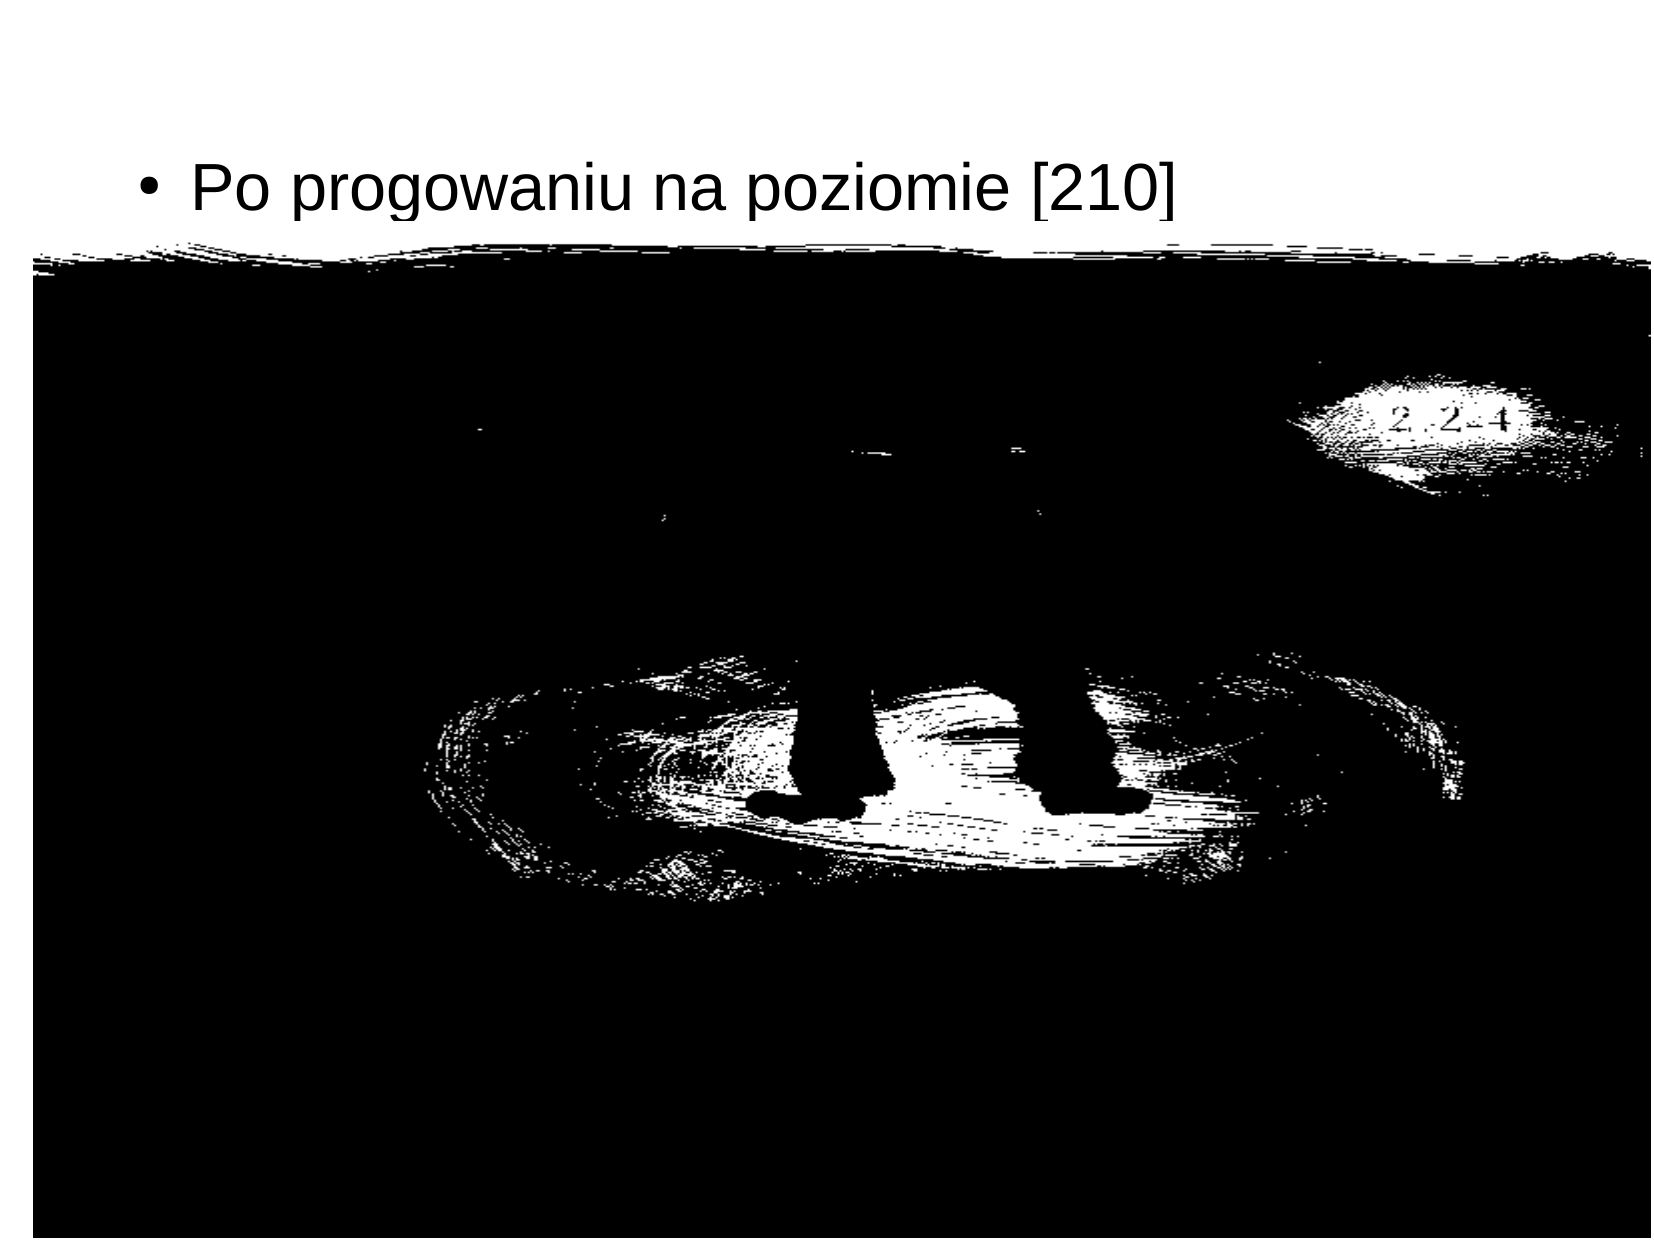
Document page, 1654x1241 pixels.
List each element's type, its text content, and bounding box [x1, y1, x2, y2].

list Po progowaniu na poziomie [210] [119, 150, 1532, 221]
picture [33, 221, 1651, 1238]
